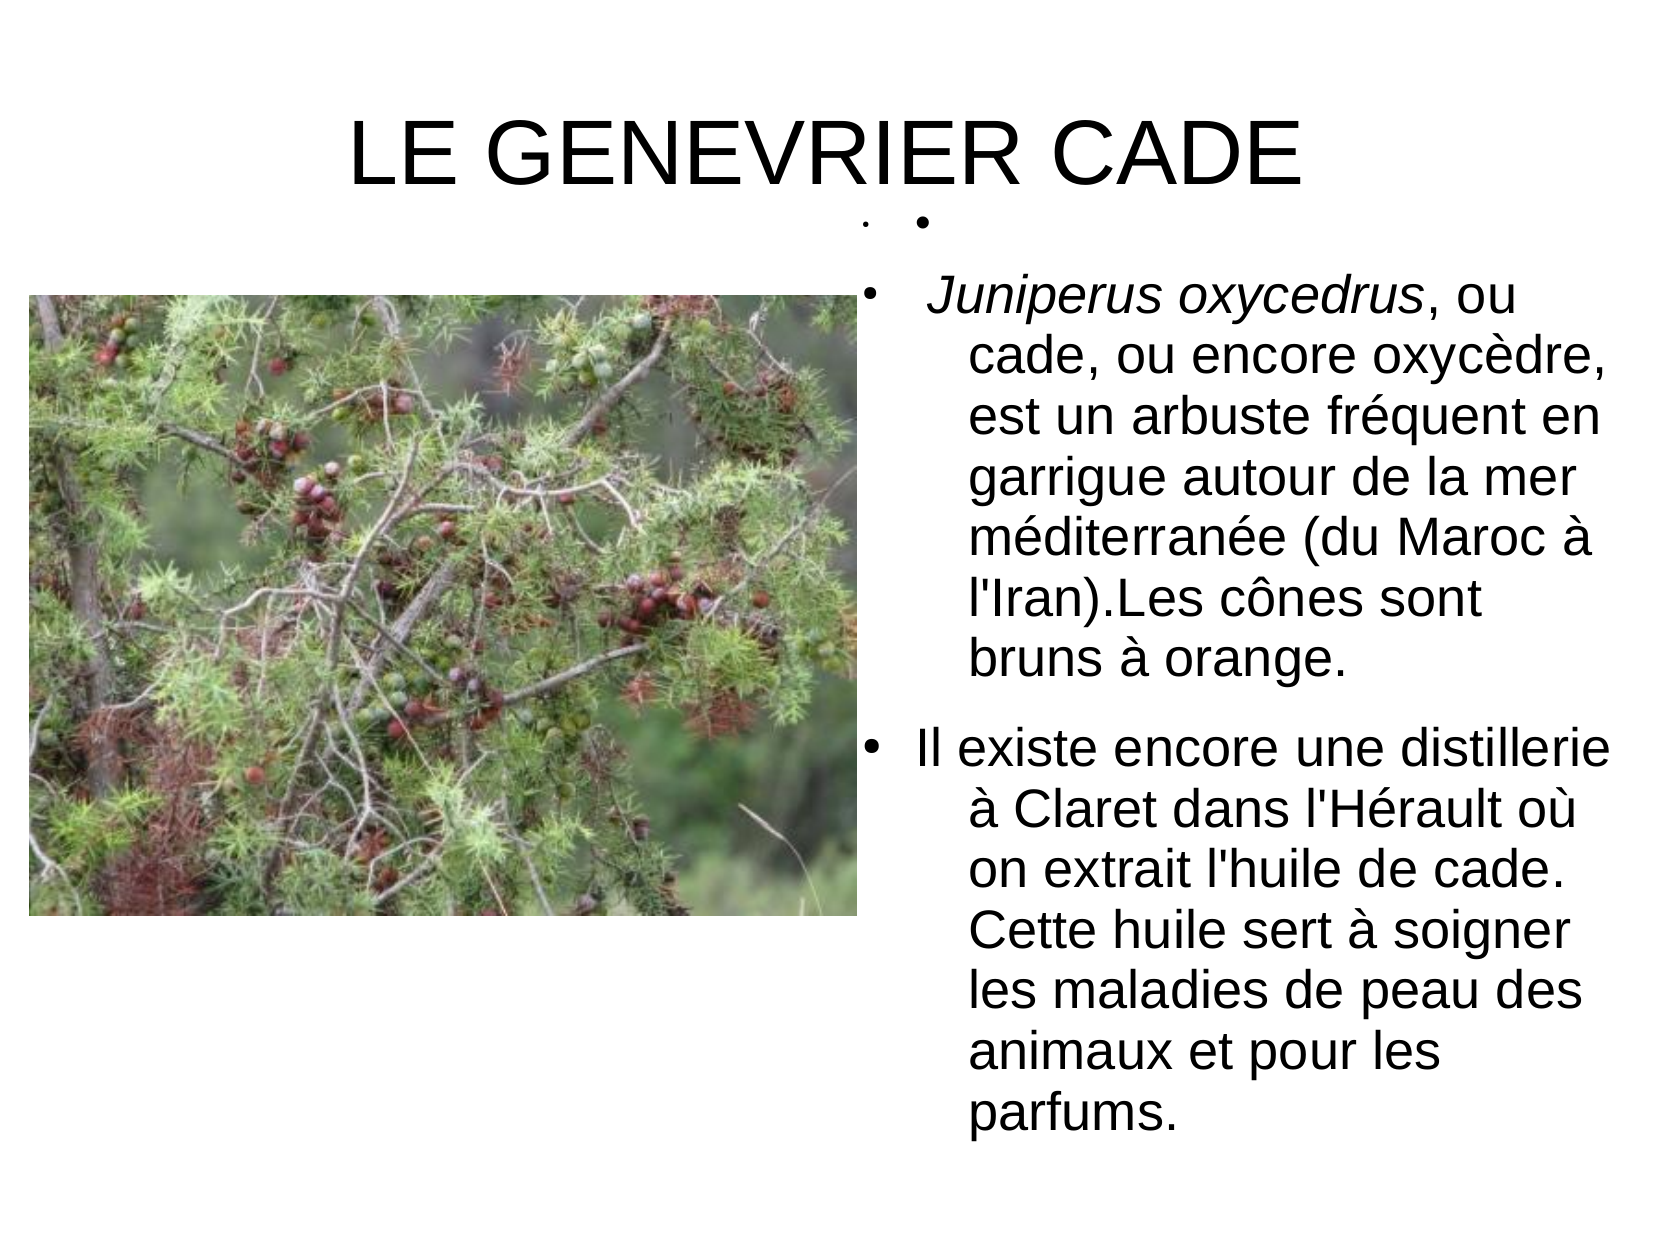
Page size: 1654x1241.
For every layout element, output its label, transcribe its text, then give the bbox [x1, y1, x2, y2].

picture [29, 295, 857, 916]
list  Juniperus oxycedrus, ou cade, ou encore oxycèdre, est un arbuste fréquent en garrigue autour de la mer méditerranée (du Maroc à l'Iran).Les cônes sont bruns à orange. Il existe encore une distillerie à Claret dans l'Hérault où on extrait l'huile de cade. Cette huile sert à soigner les maladies de peau des animaux et pour les parfums. [826, 215, 1631, 1241]
title LE GENEVRIER CADE [82, 49, 1571, 257]
